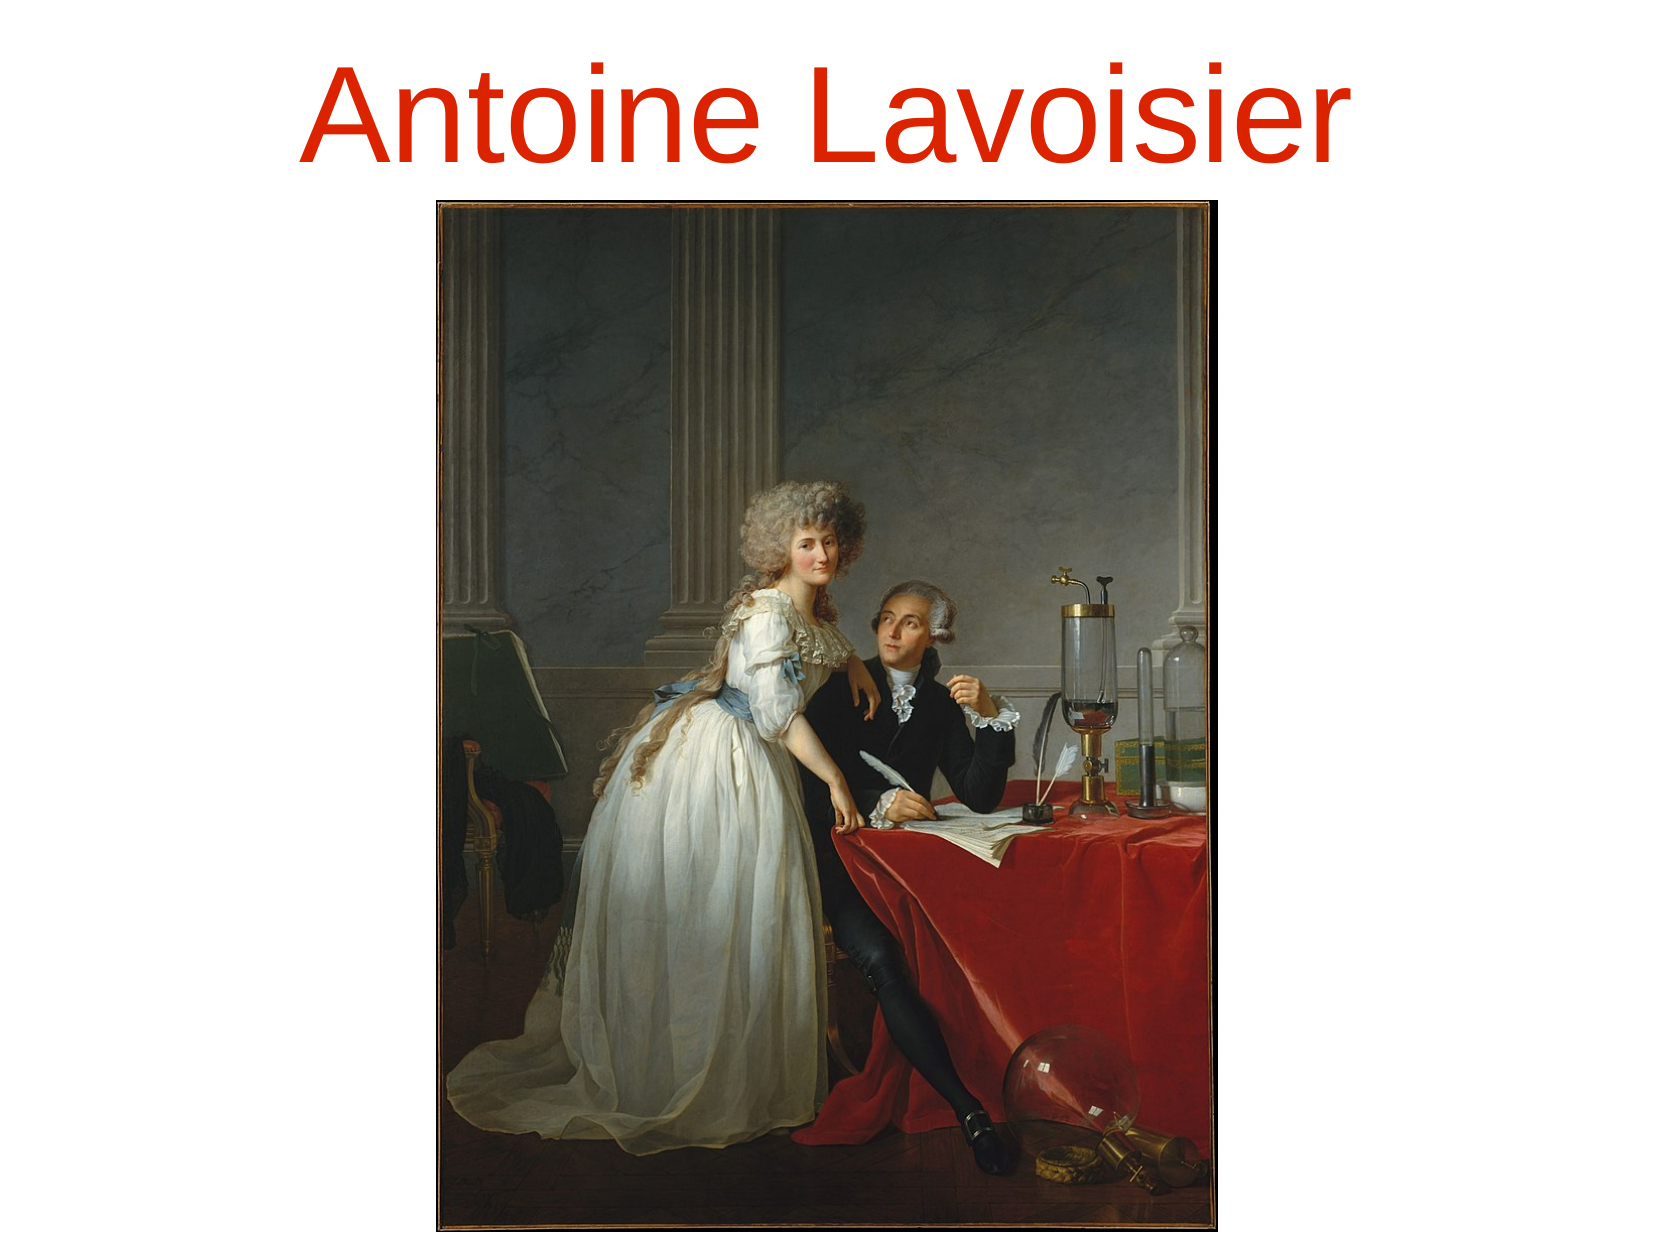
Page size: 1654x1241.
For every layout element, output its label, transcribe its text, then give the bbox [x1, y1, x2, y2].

title Antoine Lavoisier [82, 11, 1571, 219]
picture [436, 200, 1218, 1232]
